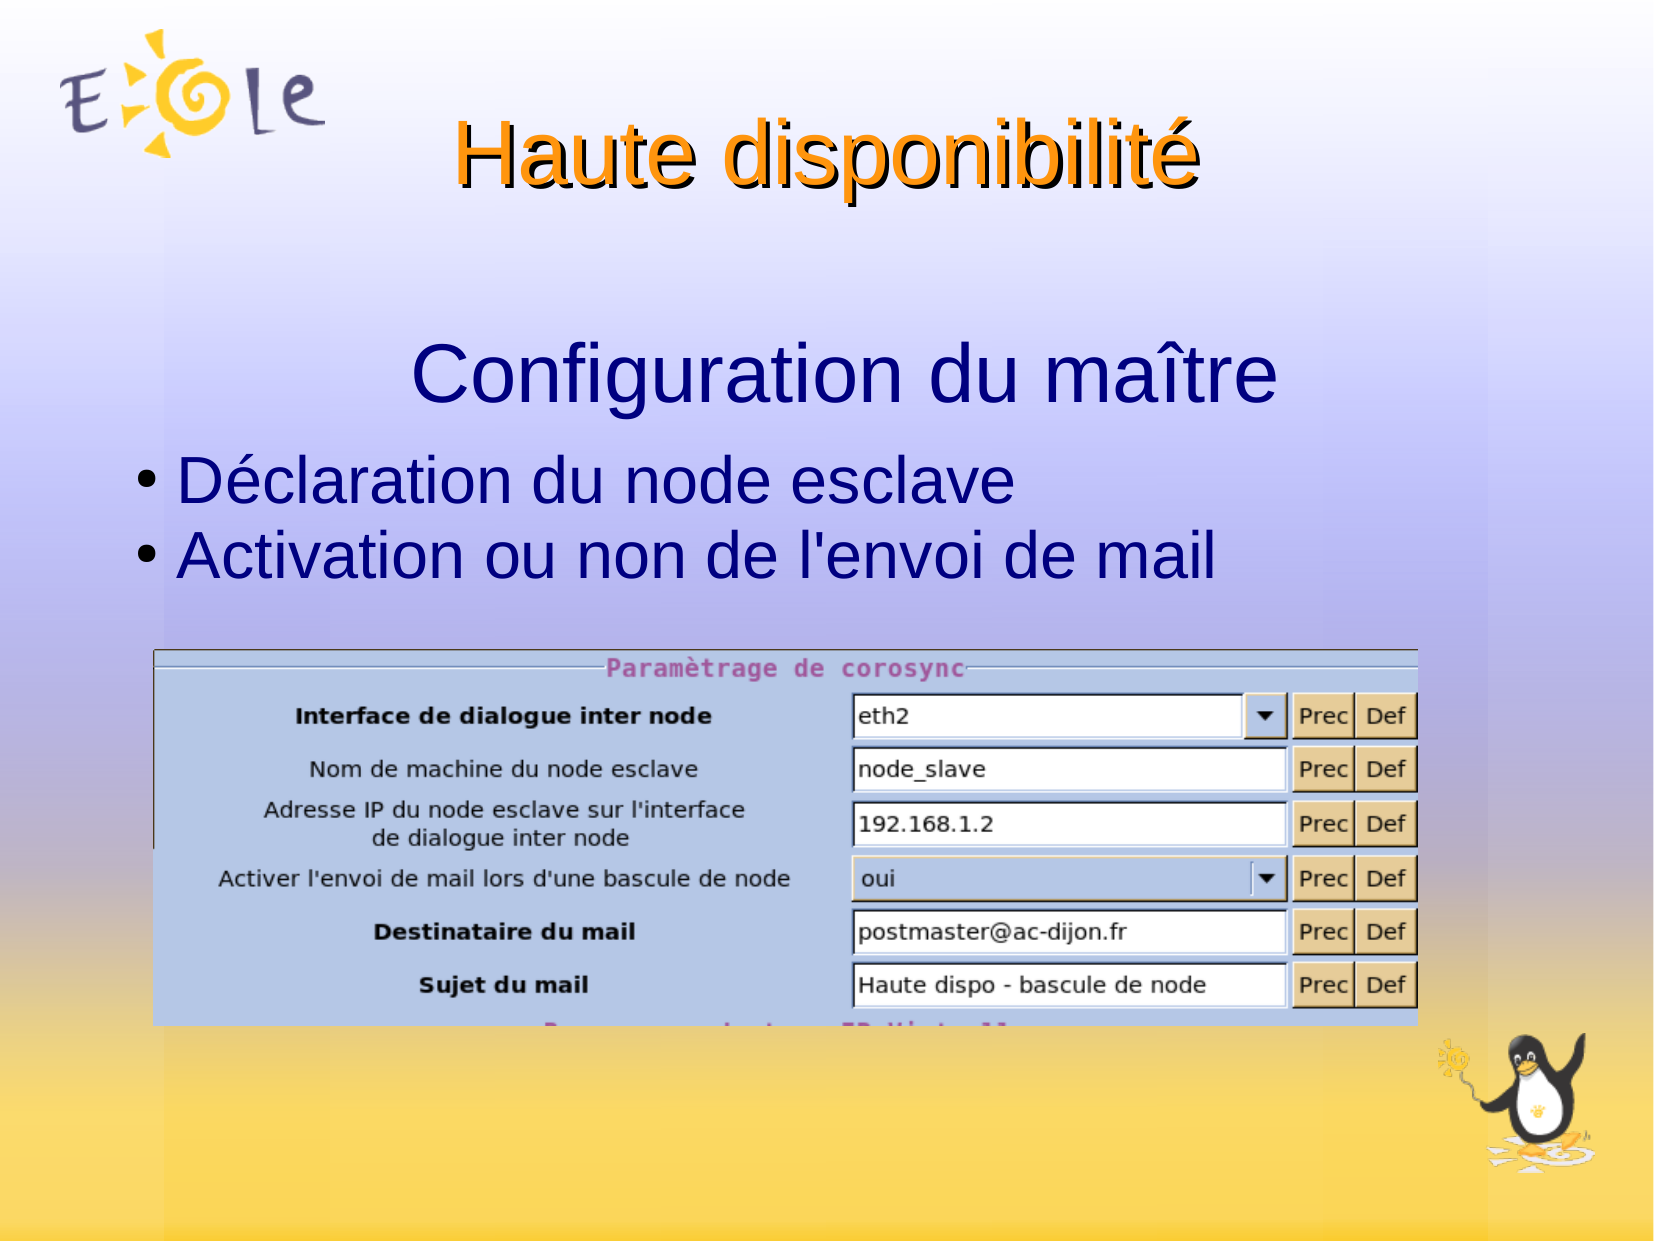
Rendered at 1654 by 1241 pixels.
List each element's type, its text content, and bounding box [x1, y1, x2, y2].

picture [0, 0, 1654, 1241]
title Haute disponibilité [82, 56, 1571, 250]
list Configuration du maître Déclaration du node esclave Activation ou non de l'envoi de mail [101, 327, 1590, 624]
